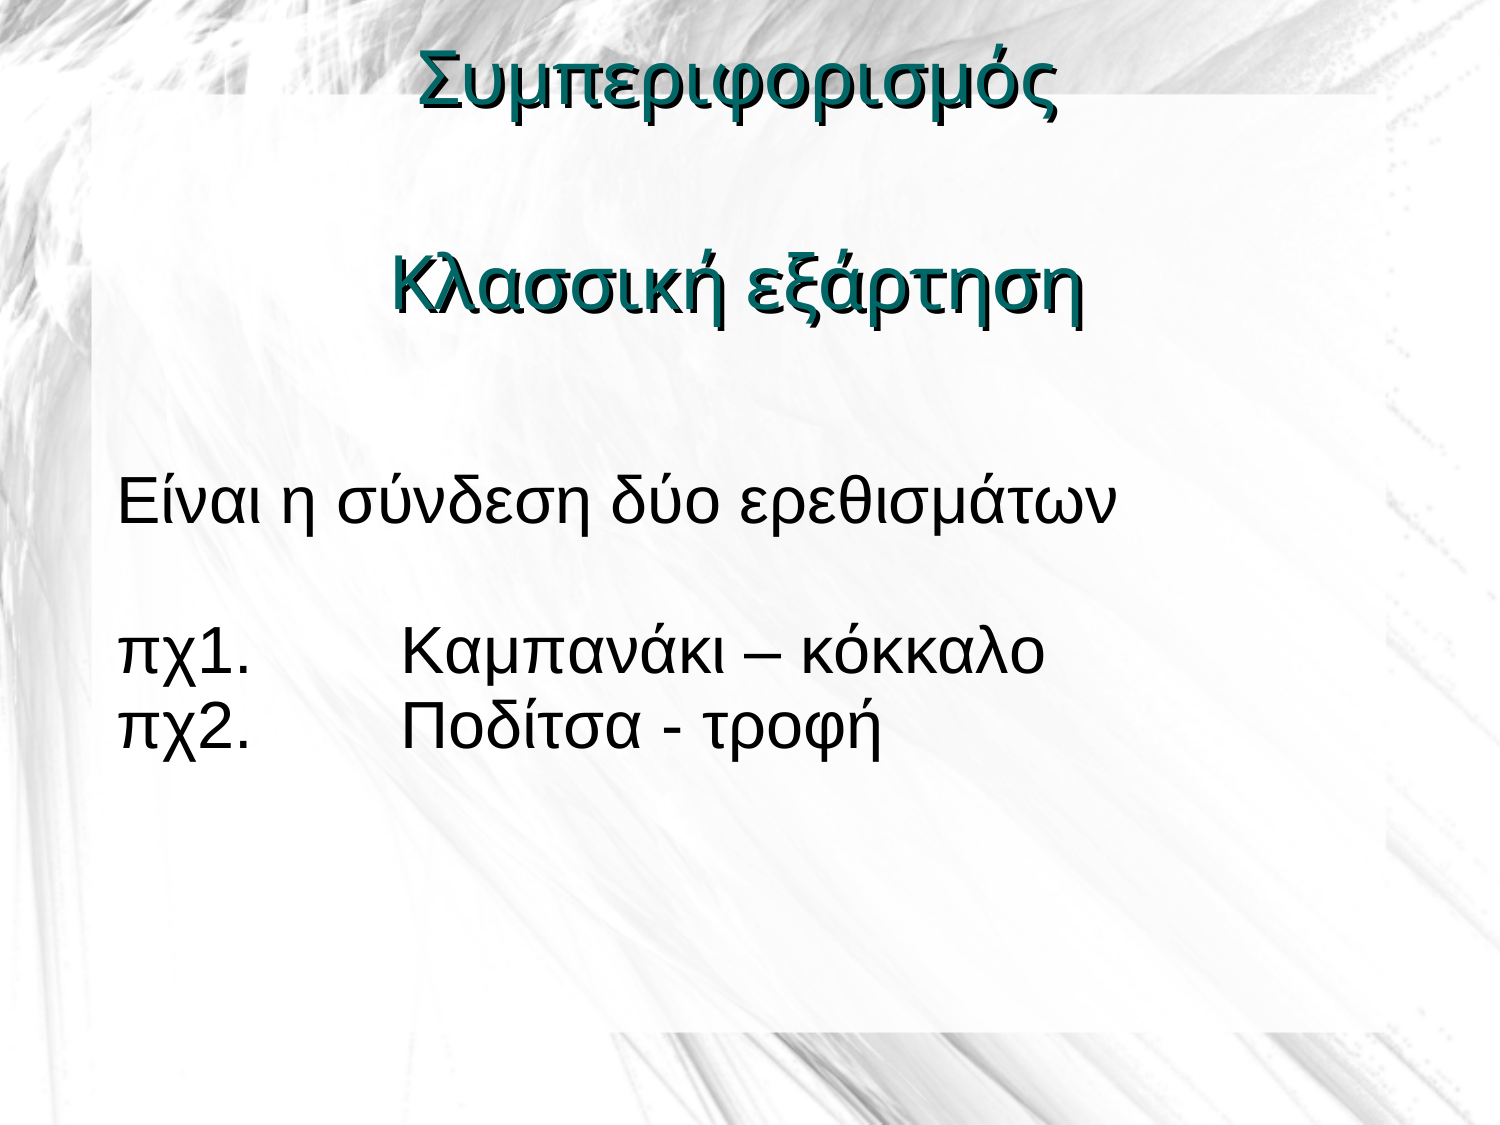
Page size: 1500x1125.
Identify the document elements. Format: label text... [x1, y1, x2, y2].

picture [0, 0, 1500, 1125]
title Συμπεριφορισμός Κλασσική εξάρτηση [107, 40, 1367, 316]
subtitle Είναι η σύνδεση δύο ερεθισμάτων πχ1. Καμπανάκι – κόκκαλο πχ2. Ποδίτσα - τροφή [116, 329, 1435, 897]
